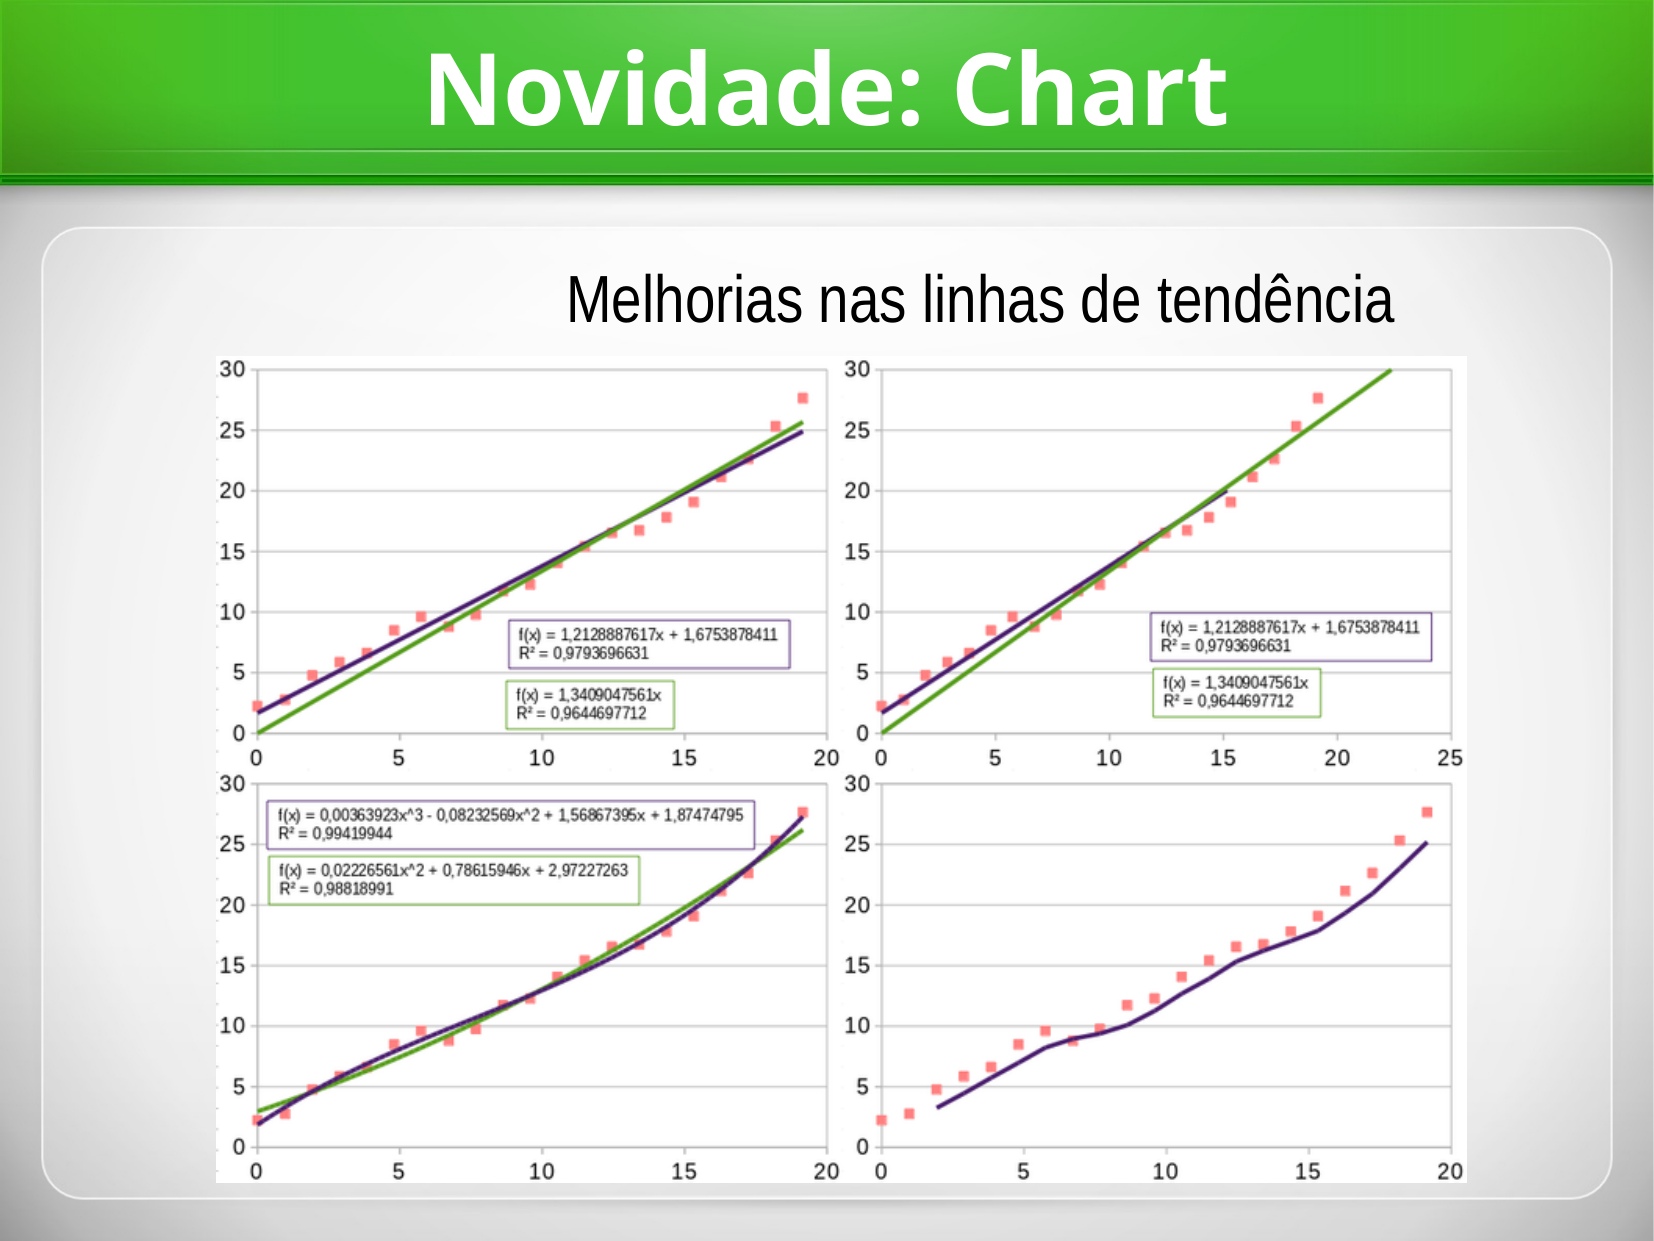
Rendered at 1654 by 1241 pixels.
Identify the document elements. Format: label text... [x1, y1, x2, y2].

title Novidade: Chart [82, 17, 1571, 166]
picture [0, 0, 1654, 1241]
text_box Melhorias nas linhas de tendência [527, 253, 1412, 345]
